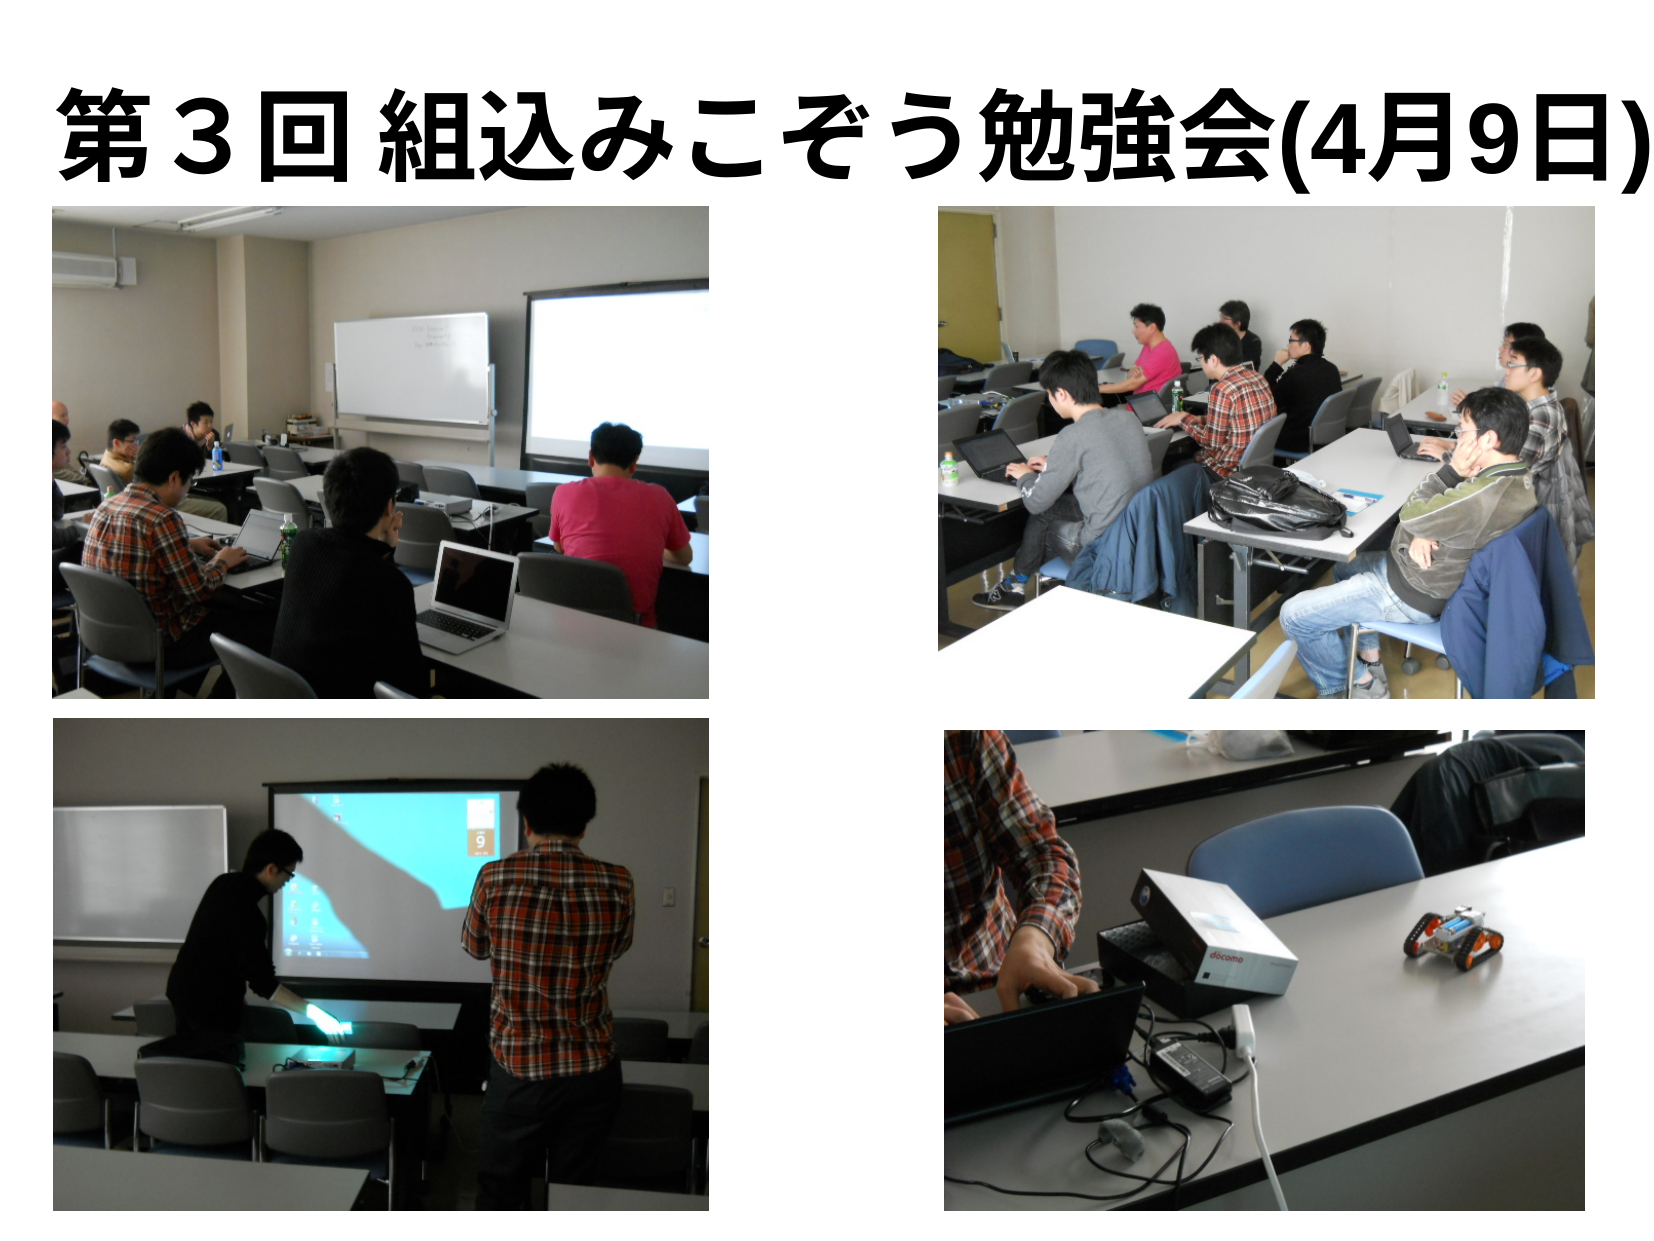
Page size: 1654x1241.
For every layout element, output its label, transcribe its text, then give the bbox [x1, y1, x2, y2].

picture [53, 718, 709, 1211]
text_box 第３回 組込みこぞう勉強会(4月9日) [39, 49, 1654, 177]
picture [52, 206, 709, 699]
picture [944, 730, 1585, 1211]
picture [938, 206, 1595, 699]
